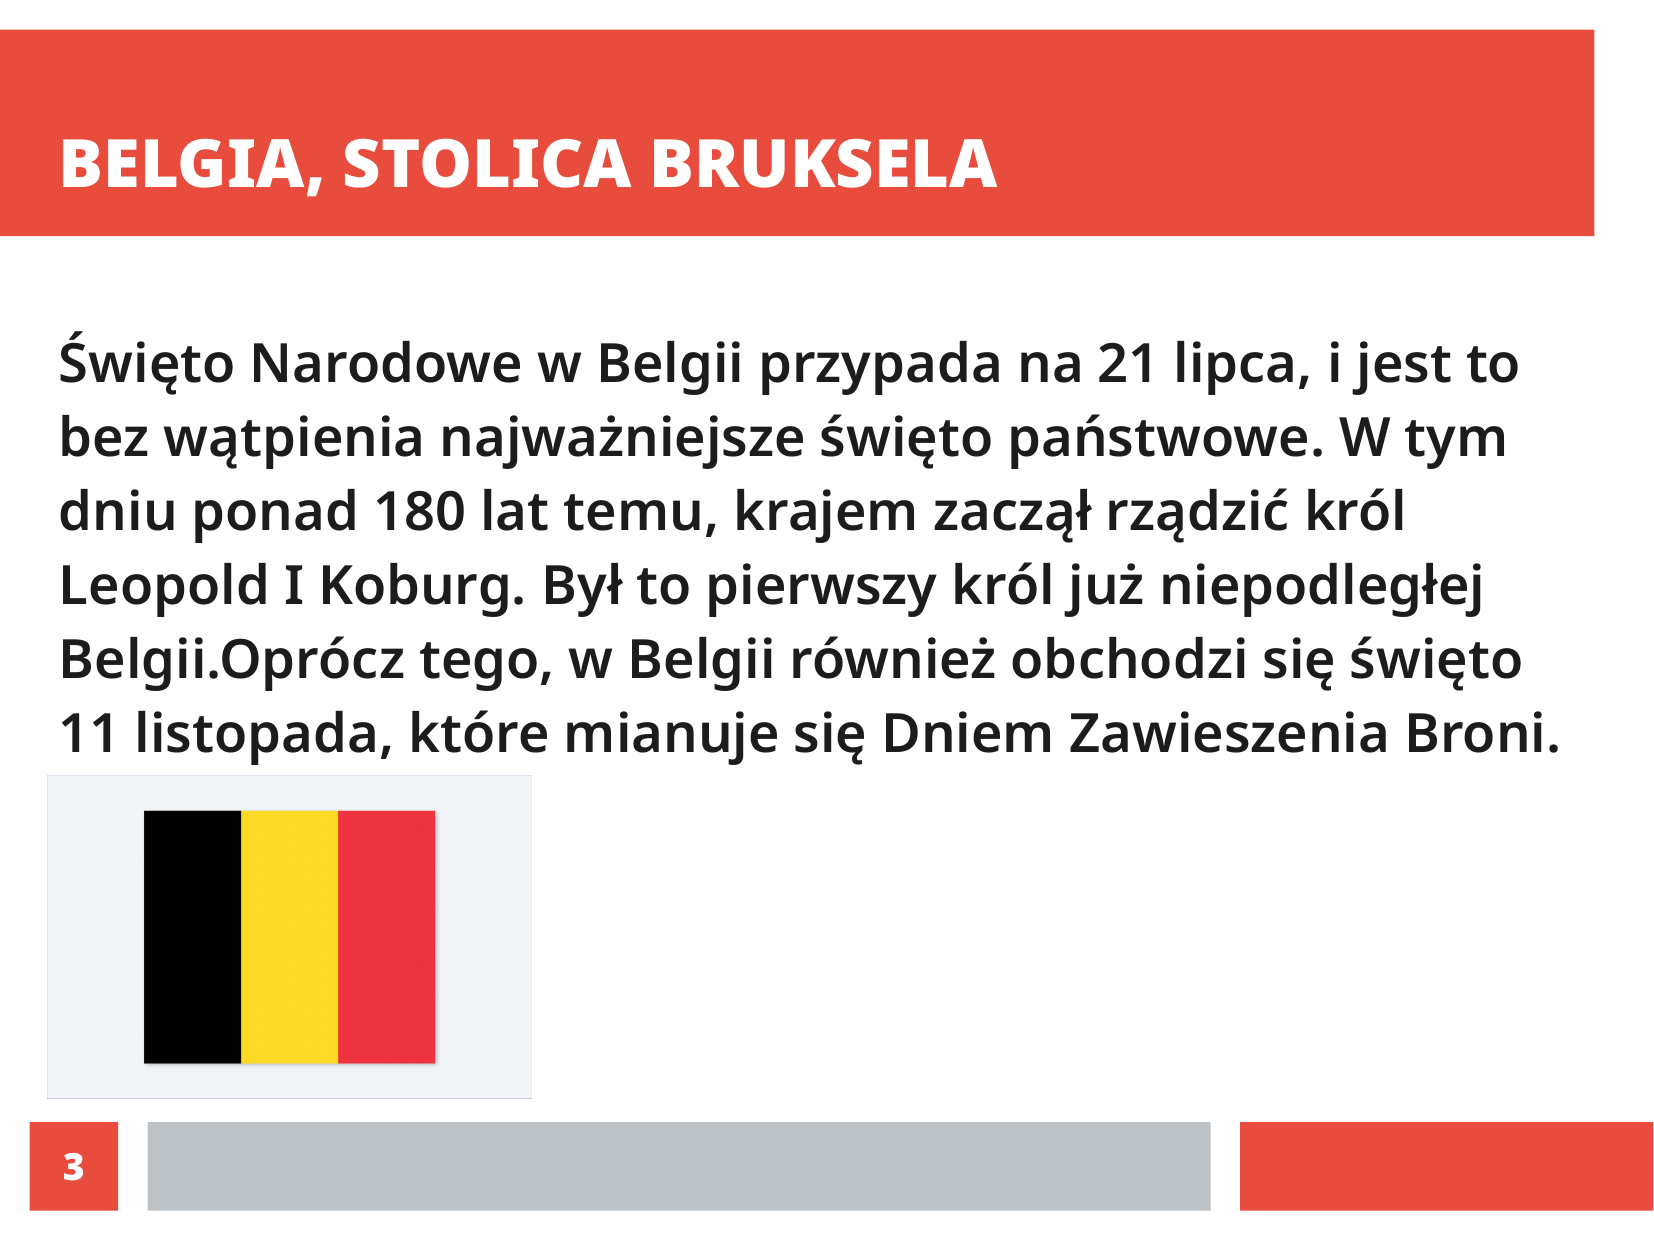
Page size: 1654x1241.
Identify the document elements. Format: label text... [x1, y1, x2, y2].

list Święto Narodowe w Belgii przypada na 21 lipca, i jest to bez wątpienia najważniejsze święto państwowe. W tym dniu ponad 180 lat temu, krajem zaczął rządzić król Leopold I Koburg. Był to pierwszy król już niepodległej Belgii.Oprócz tego, w Belgii również obchodzi się święto 11 listopada, które mianuje się Dniem Zawieszenia Broni. [59, 324, 1565, 1093]
picture [47, 775, 532, 1099]
title BELGIA, STOLICA BRUKSELA [59, 59, 1595, 207]
